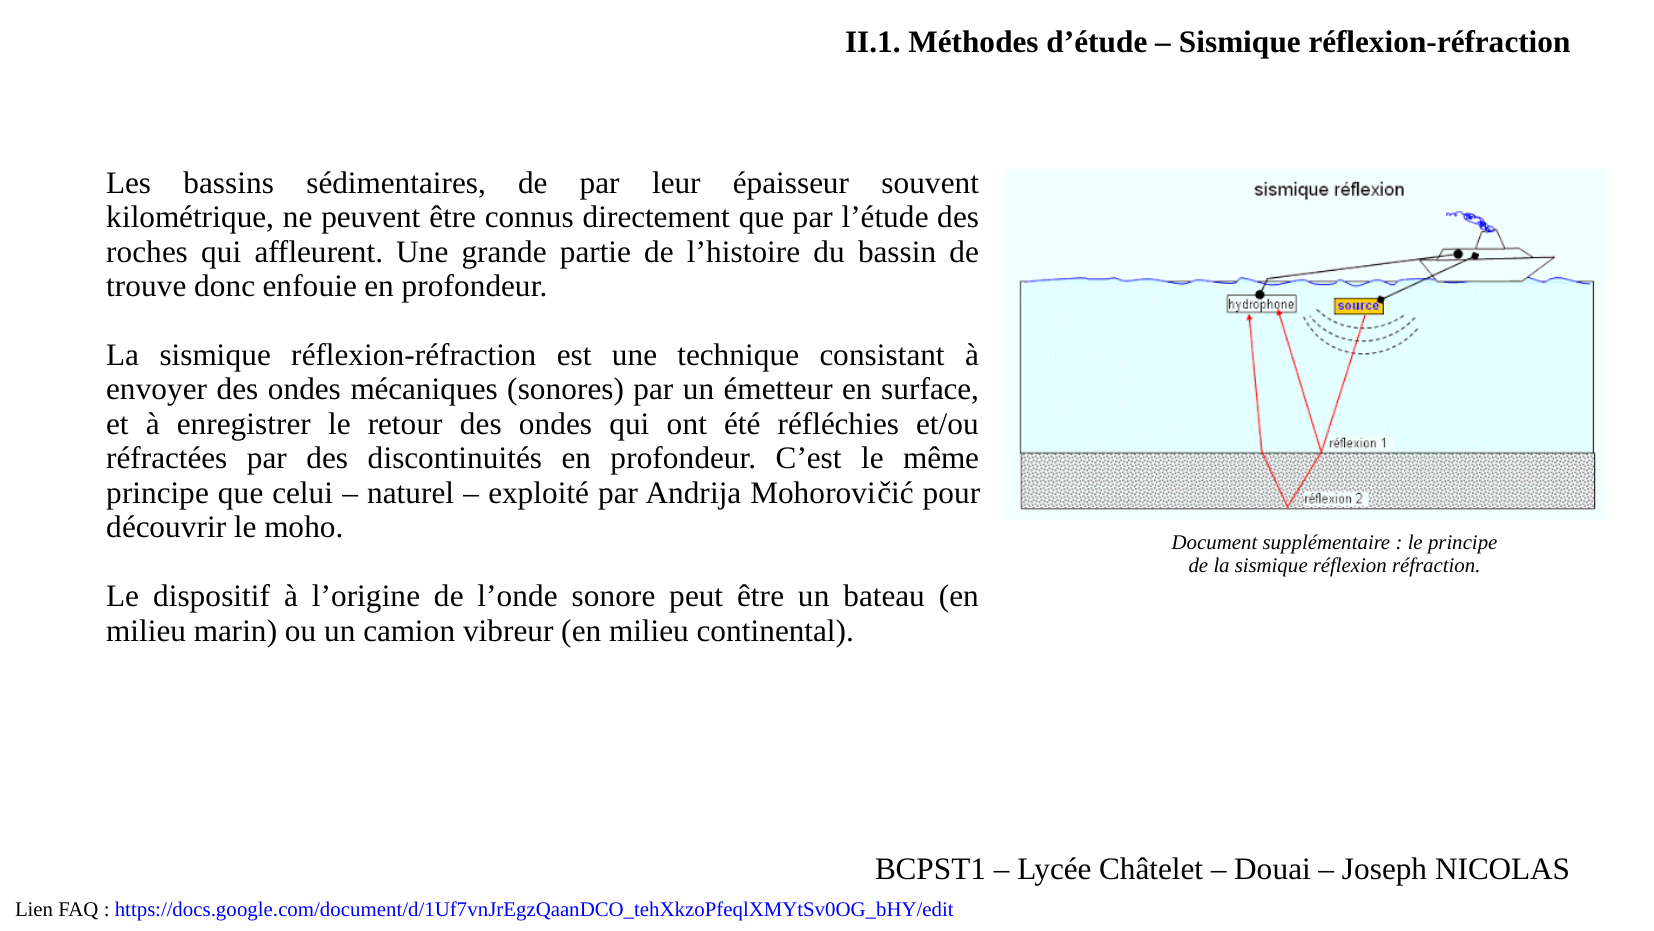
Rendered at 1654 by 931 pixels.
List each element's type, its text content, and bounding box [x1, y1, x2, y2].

text_box BCPST1 – Lycée Châtelet – Douai – Joseph NICOLAS [637, 832, 1571, 905]
text_box II.1. Méthodes d’étude – Sismique réflexion-réfraction [401, 5, 1572, 78]
picture [1006, 169, 1607, 520]
text_box Lien FAQ : https://docs.google.com/document/d/1Uf7vnJrEgzQaanDCO_tehXkzoPfeqlXMYtSv0OG_bHY/edit [0, 897, 993, 931]
text_box Les bassins sédimentaires, de par leur épaisseur souvent kilométrique, ne peuvent être connus directement que par l’étude des roches qui affleurent. Une grande partie de l’histoire du bassin de trouve donc enfouie en profondeur. La sismique réflexion-réfraction est une technique consistant à envoyer des ondes mécaniques (sonores) par un émetteur en surface, et à enregistrer le retour des ondes qui ont été réfléchies et/ou réfractées par des discontinuités en profondeur. C’est le même principe que celui – naturel – exploité par Andrija Mohorovičić pour découvrir le moho. Le dispositif à l’origine de l’onde sonore peut être un bateau (en milieu marin) ou un camion vibreur (en milieu continental). [106, 165, 981, 739]
text_box Document supplémentaire : le principe de la sismique réflexion réfraction. [1163, 520, 1506, 600]
